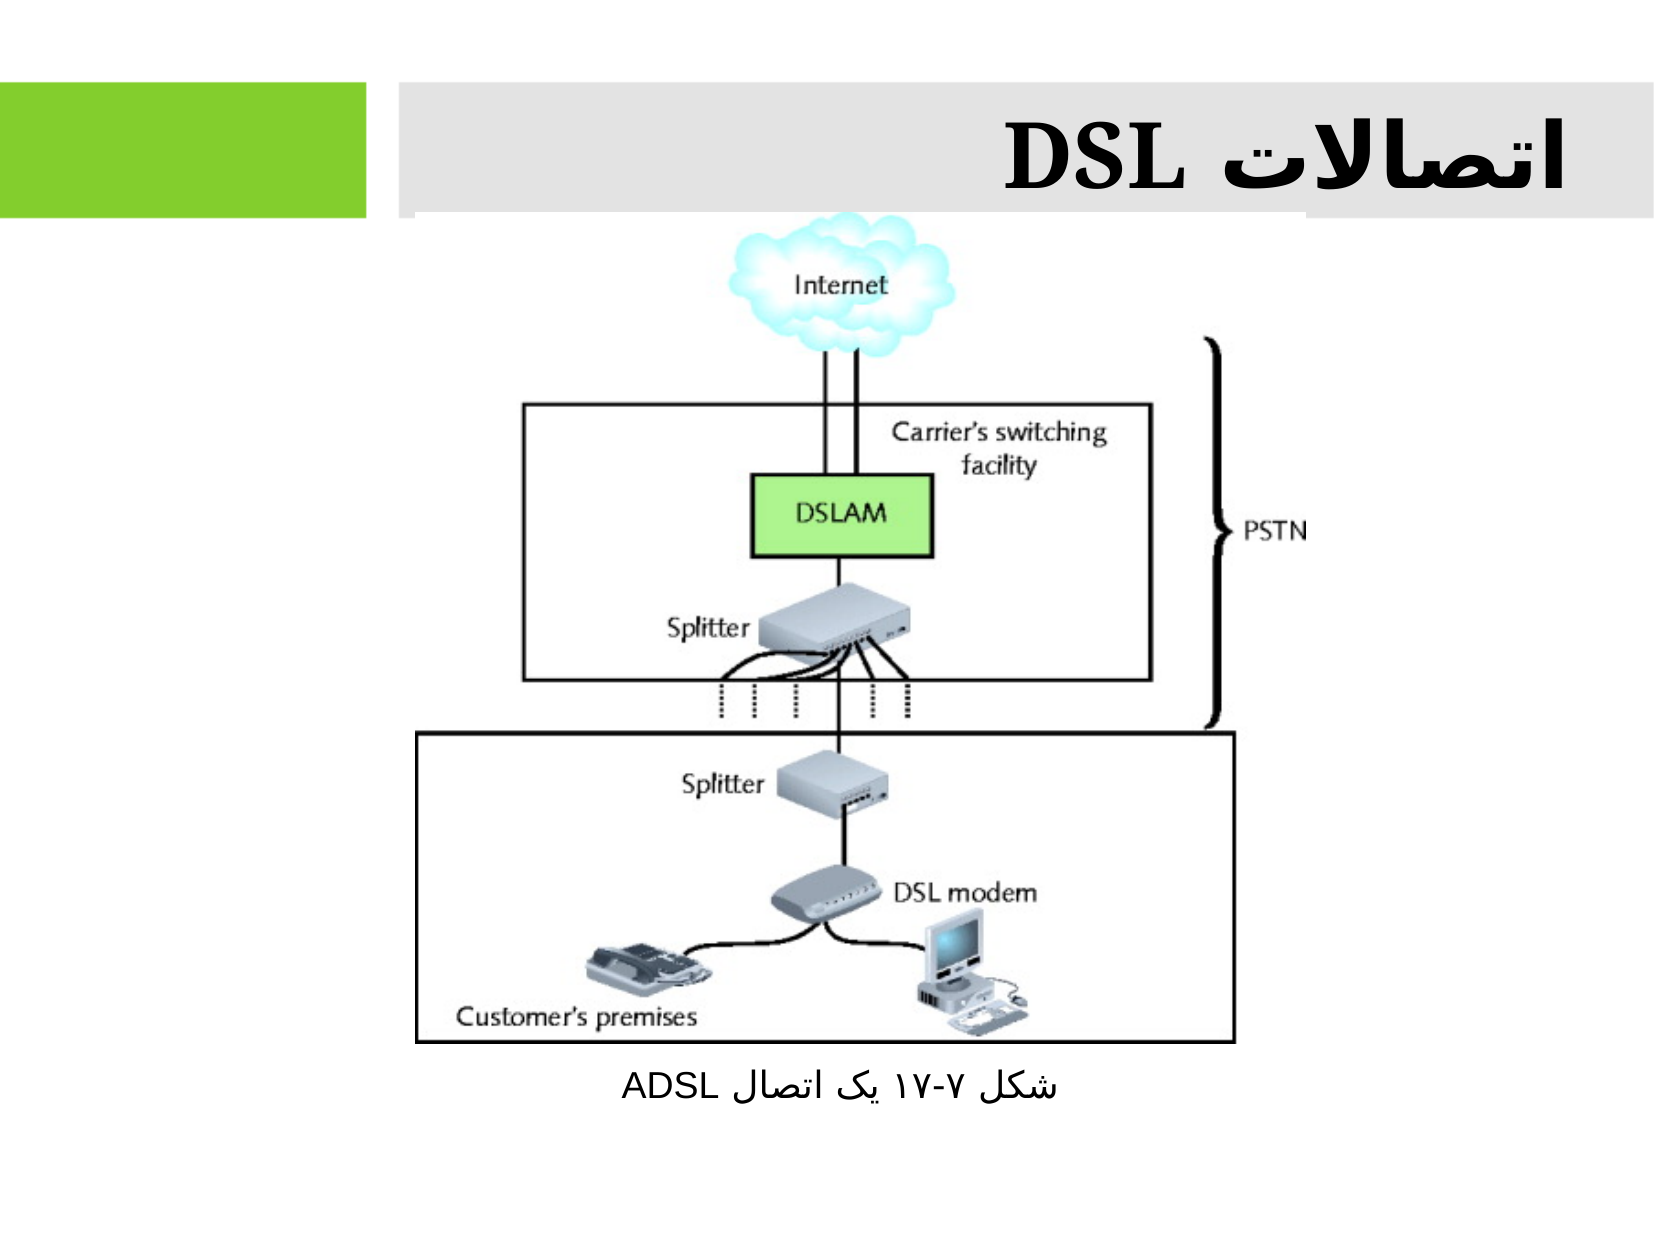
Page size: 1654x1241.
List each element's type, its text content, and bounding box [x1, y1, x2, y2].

text_box شکل ۷-۱۷ یک اتصال ADSL [399, 1053, 1109, 1115]
title اتصالات DSL [82, 49, 1571, 257]
picture [0, 0, 1654, 1241]
